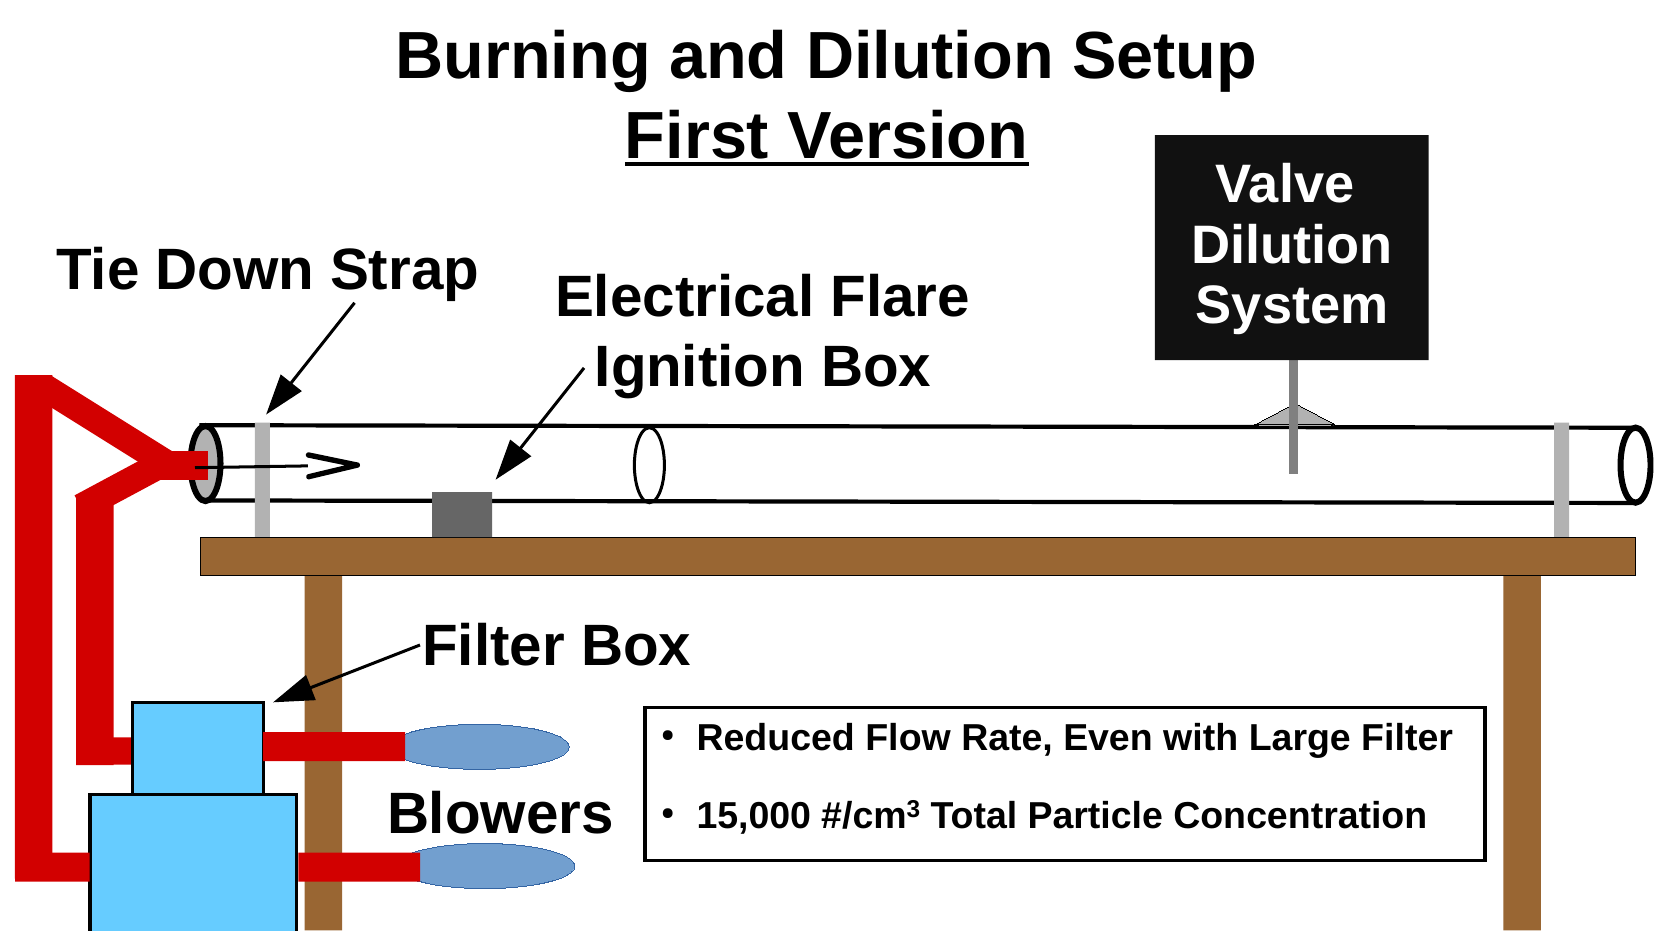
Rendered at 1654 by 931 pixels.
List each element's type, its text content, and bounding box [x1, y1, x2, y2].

text_box Tie Down Strap [41, 223, 495, 309]
text_box Blowers [372, 768, 643, 853]
text_box Reduced Flow Rate, Even with Large Filter 15,000 #/cm3 Total Particle Concentration [645, 707, 1486, 861]
text_box [14, 375, 575, 931]
text_box Filter Box [407, 599, 707, 685]
text_box Valve Dilution System [1150, 146, 1435, 346]
text_box Burning and Dilution Setup First Version [0, 0, 1654, 184]
text_box [1154, 135, 1429, 146]
text_box [163, 346, 1636, 931]
text_box Electrical Flare Ignition Box [540, 250, 986, 406]
